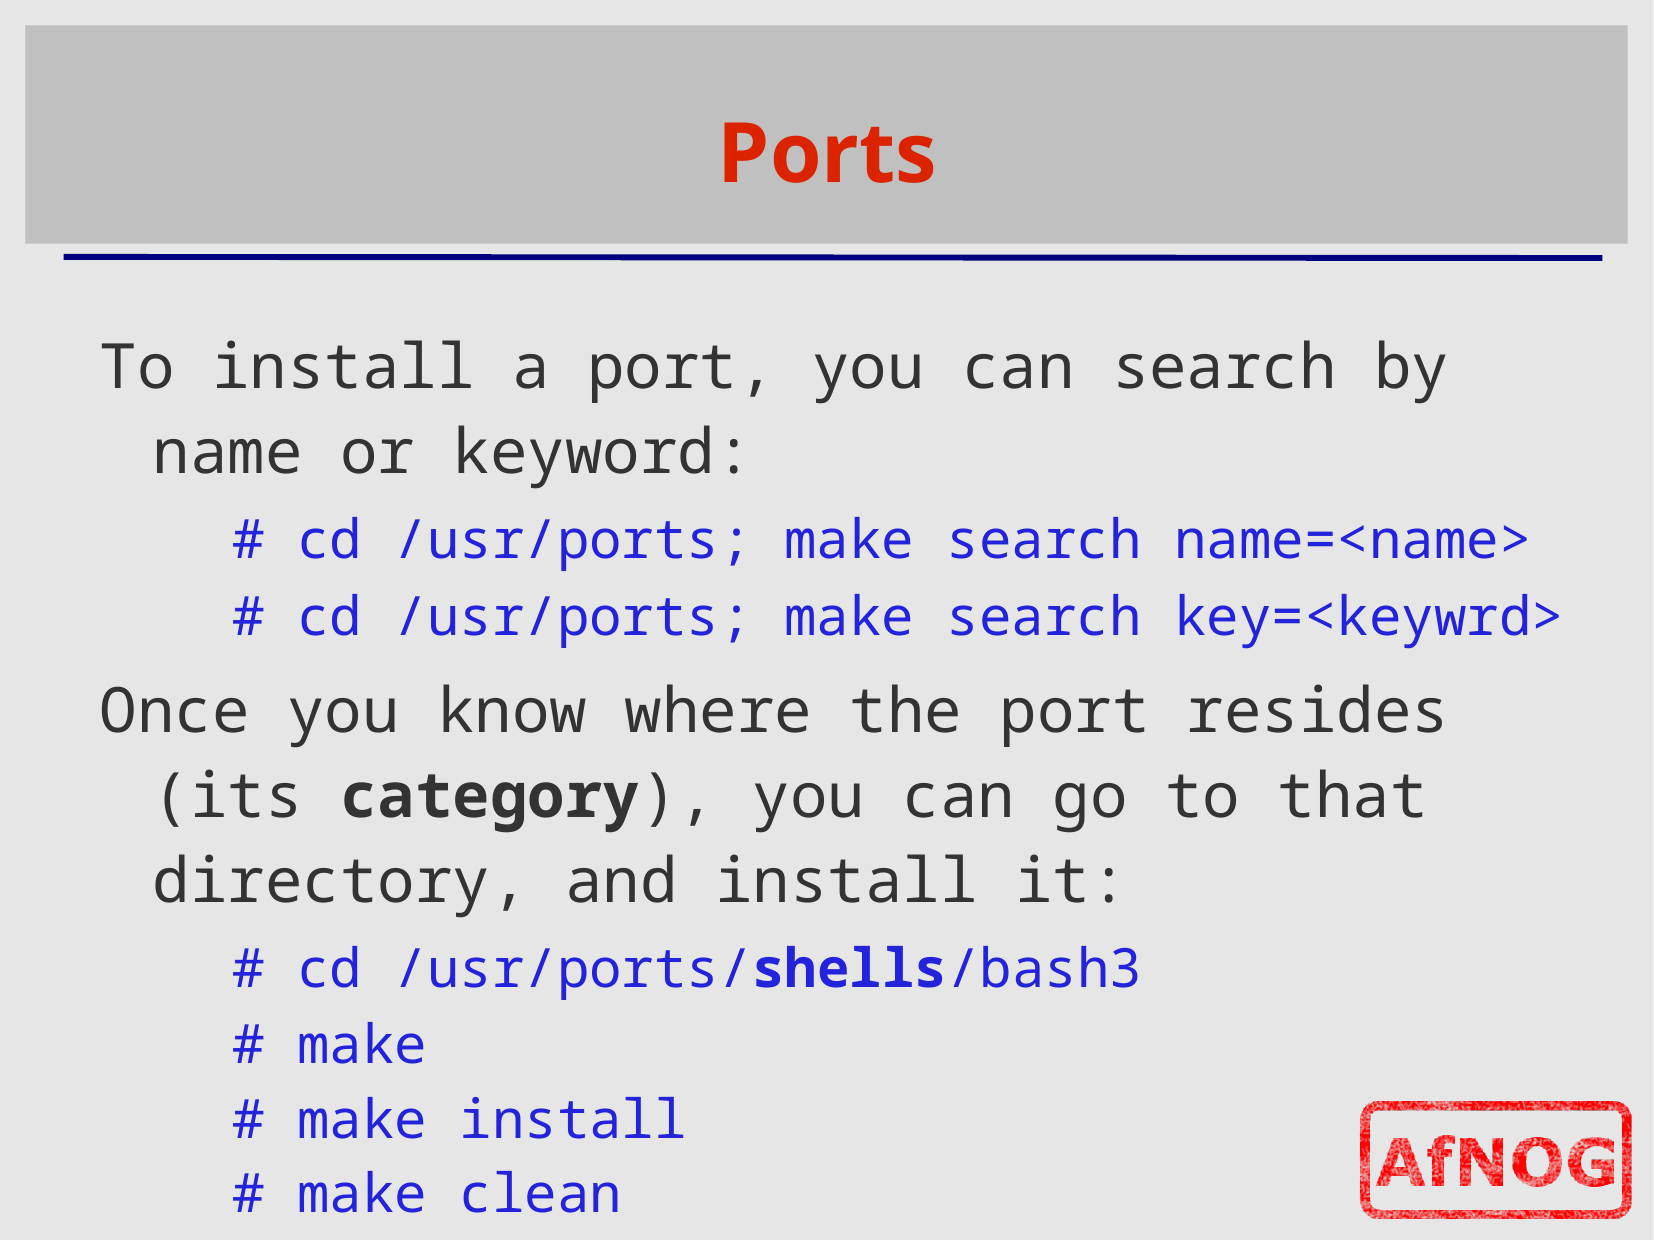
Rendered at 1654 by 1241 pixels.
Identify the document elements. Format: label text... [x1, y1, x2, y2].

title Ports [121, 46, 1534, 254]
list To install a port, you can search by name or keyword: # cd /usr/ports; make search name=<name> # cd /usr/ports; make search key=<keywrd> Once you know where the port resides (its category), you can go to that directory, and install it: # cd /usr/ports/shells/bash3 # make # make install # make clean That's it! [82, 322, 1595, 1168]
picture [1360, 1100, 1632, 1219]
